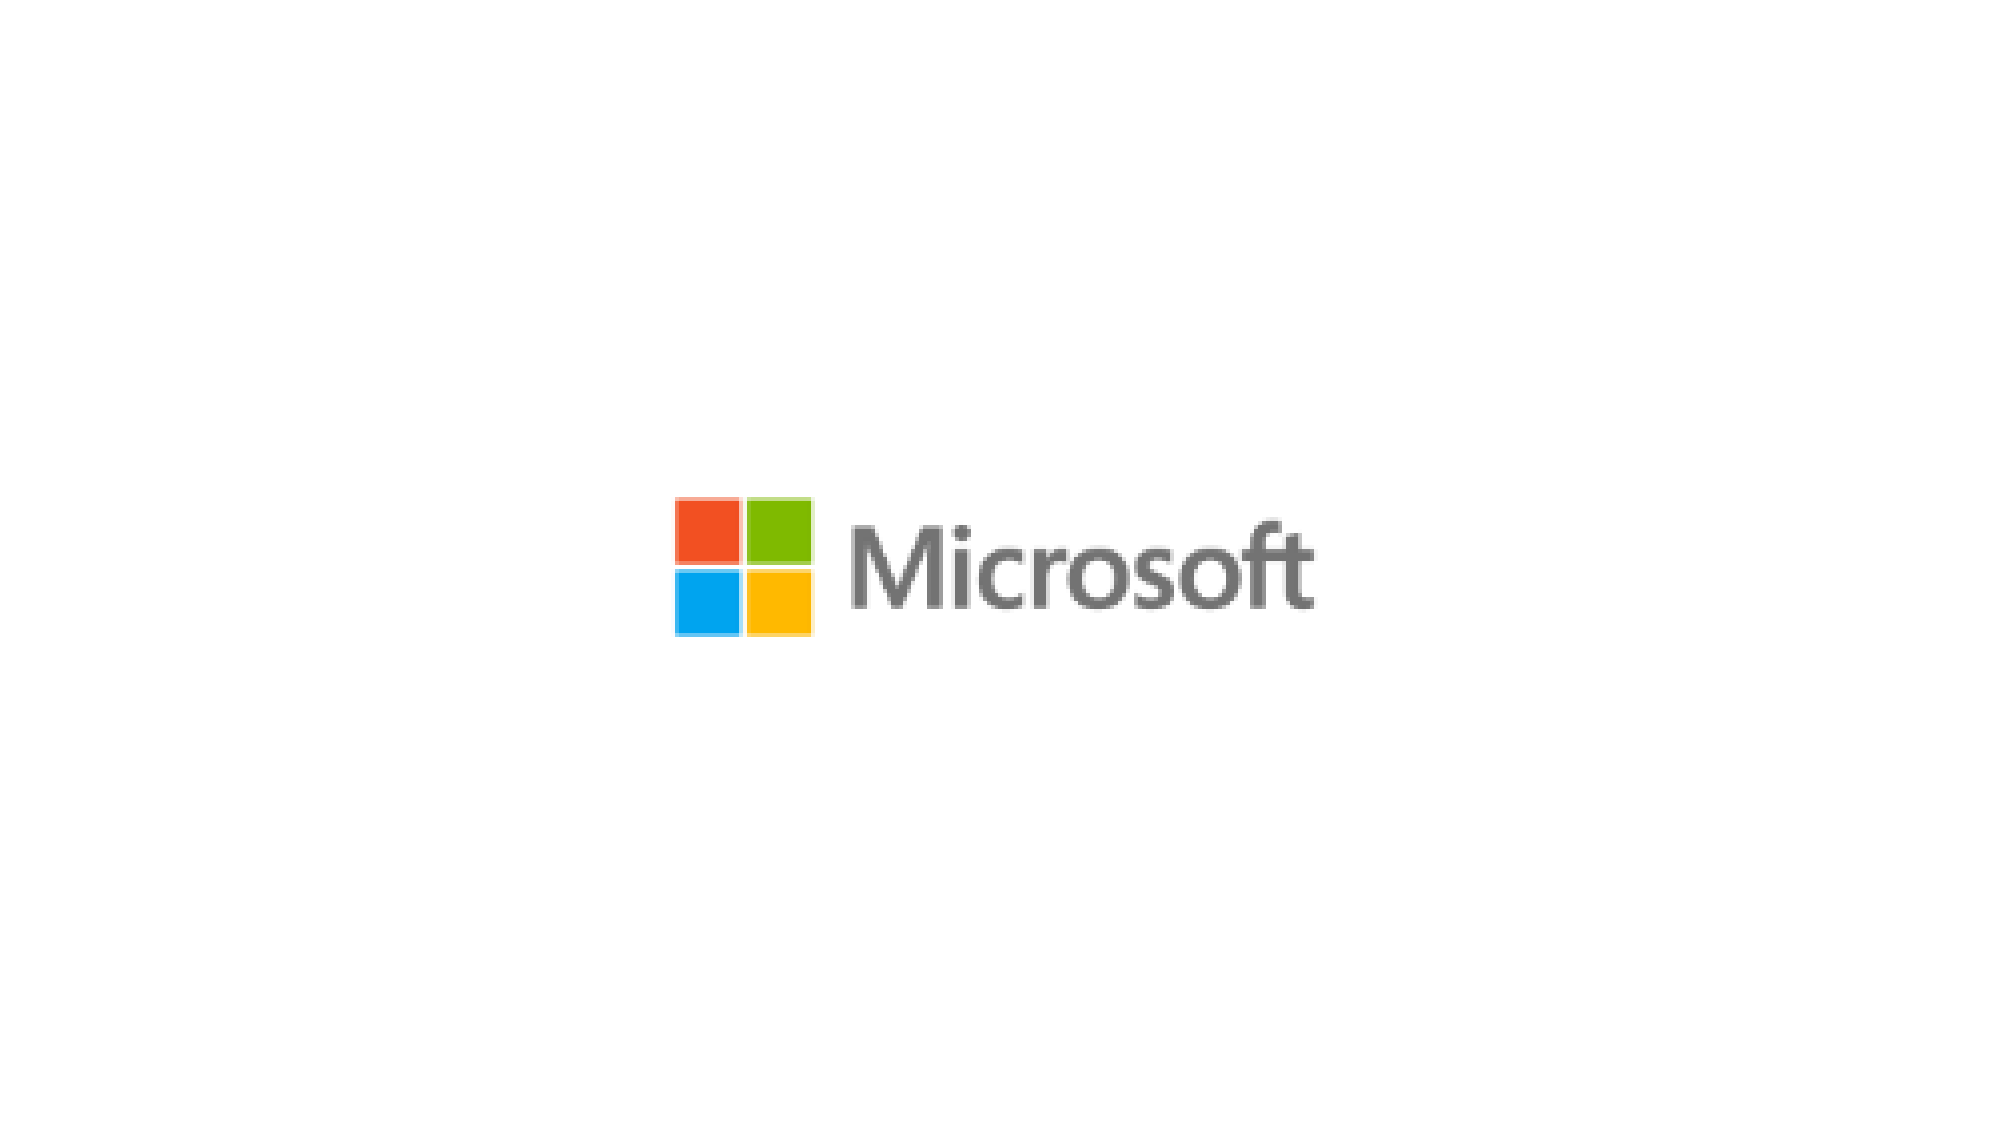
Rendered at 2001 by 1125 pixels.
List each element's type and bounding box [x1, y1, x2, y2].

picture [588, 417, 1402, 718]
